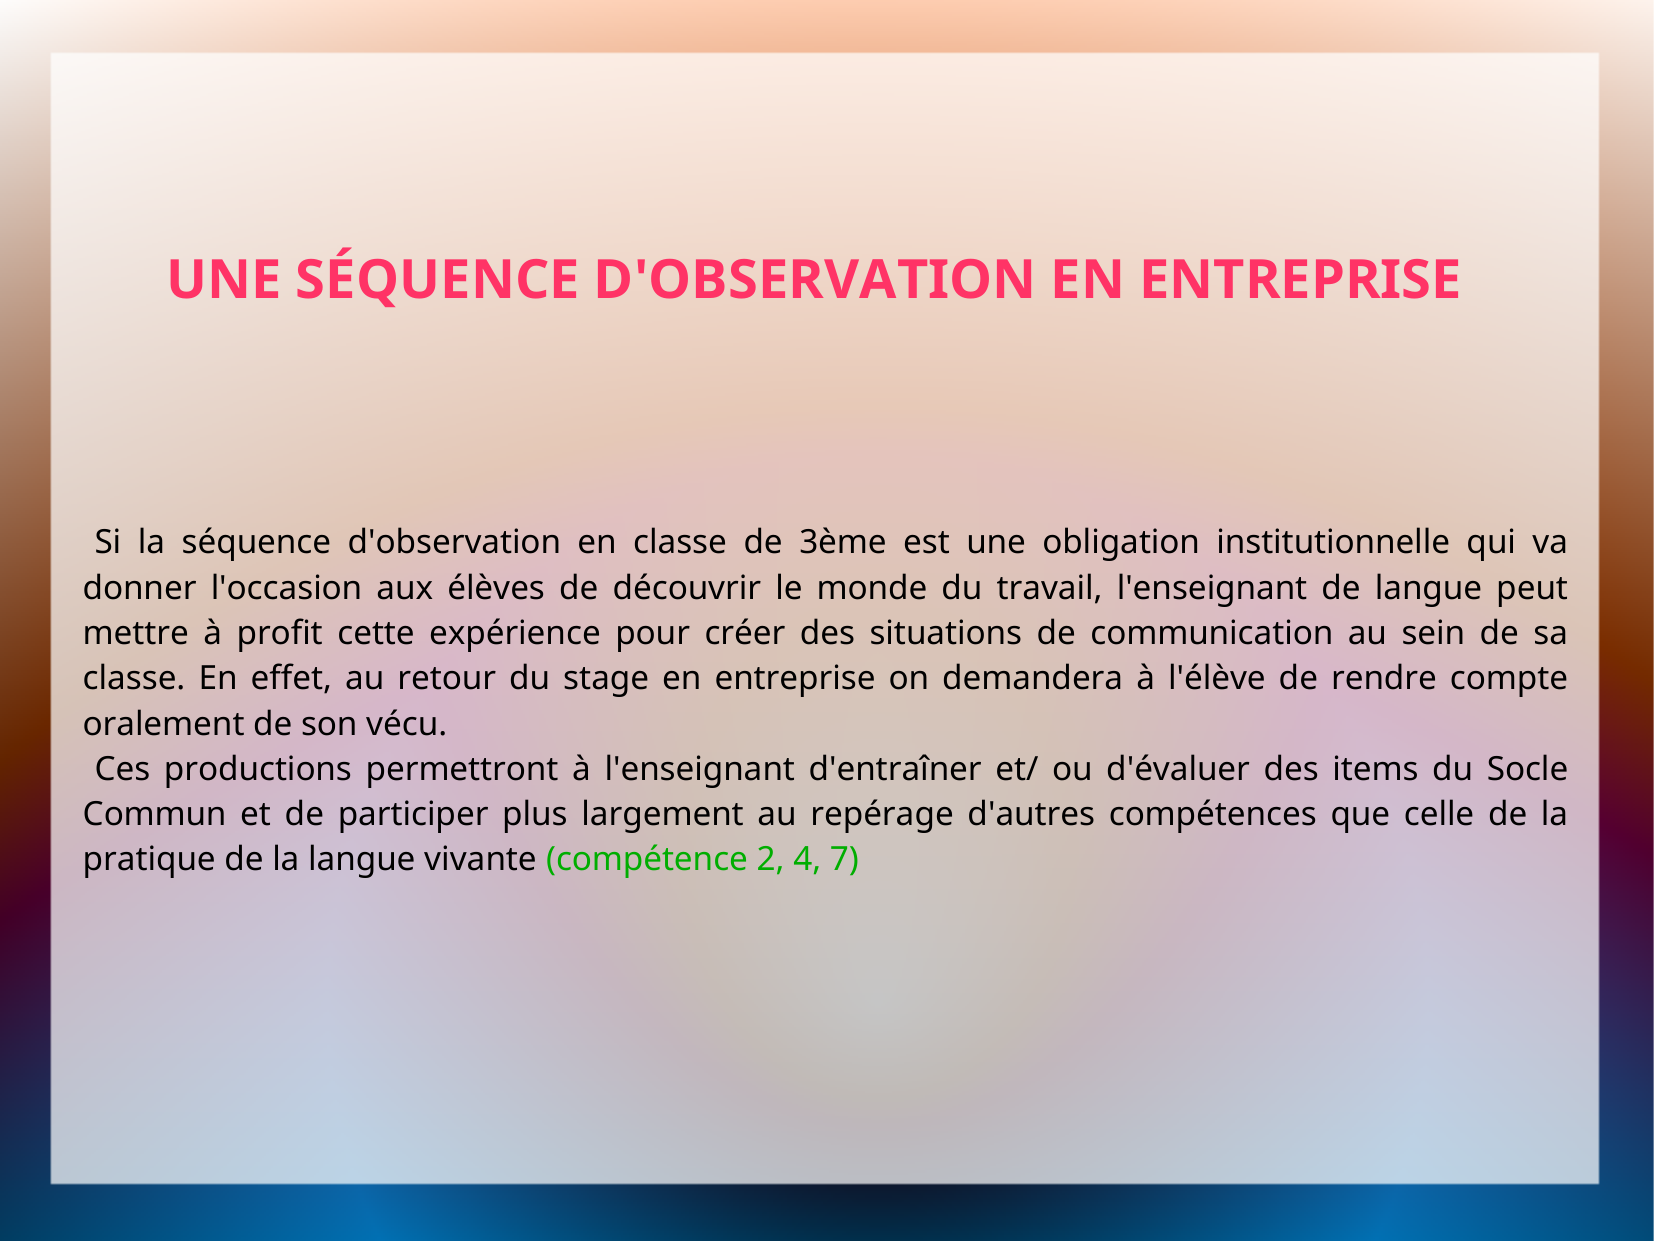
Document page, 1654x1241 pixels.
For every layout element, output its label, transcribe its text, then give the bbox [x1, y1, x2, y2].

picture [0, 0, 1654, 1241]
title UNE SÉQUENCE D'OBSERVATION EN ENTREPRISE [82, 159, 1571, 290]
subtitle Si la séquence d'observation en classe de 3ème est une obligation institutionnelle qui va donner l'occasion aux élèves de découvrir le monde du travail, l'enseignant de langue peut mettre à profit cette expérience pour créer des situations de communication au sein de sa classe. En effet, au retour du stage en entreprise on demandera à l'élève de rendre compte oralement de son vécu. Ces productions permettront à l'enseignant d'entraîner et/ ou d'évaluer des items du Socle Commun et de participer plus largement au repérage d'autres compétences que celle de la pratique de la langue vivante (compétence 2, 4, 7) [82, 290, 1571, 1109]
